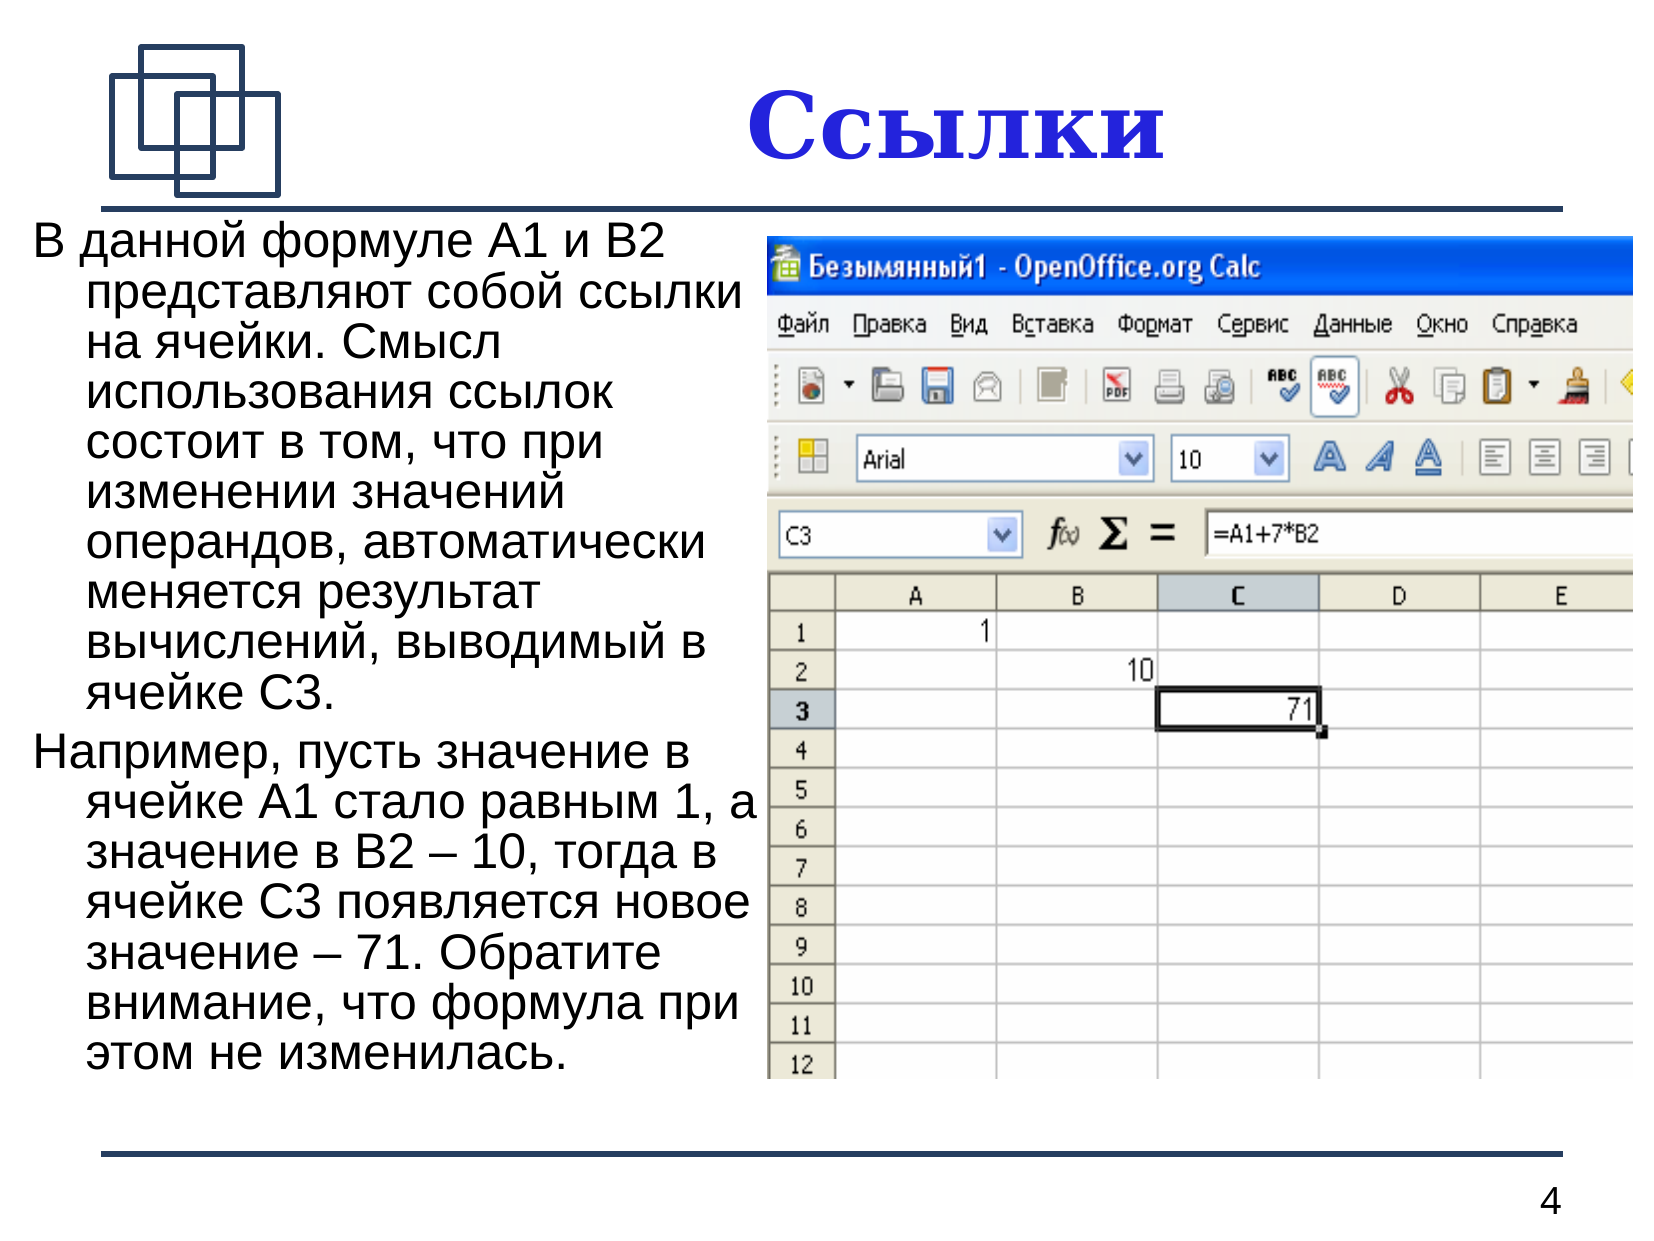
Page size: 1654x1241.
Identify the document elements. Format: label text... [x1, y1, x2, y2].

picture [767, 236, 1633, 1079]
text_box Ссылки [295, 74, 1619, 178]
text_box В данной формуле А1 и В2 представляют собой ссылки на ячейки. Смысл использования ссылок состоит в том, что при изменении значений операндов, автоматически меняется результат вычислений, выводимый в ячейке С3. Например, пусть значение в ячейке А1 стало равным 1, а значение в В2 – 10, тогда в ячейке С3 появляется новое значение – 71. Обратите внимание, что формула при этом не изменилась. [0, 210, 798, 1093]
